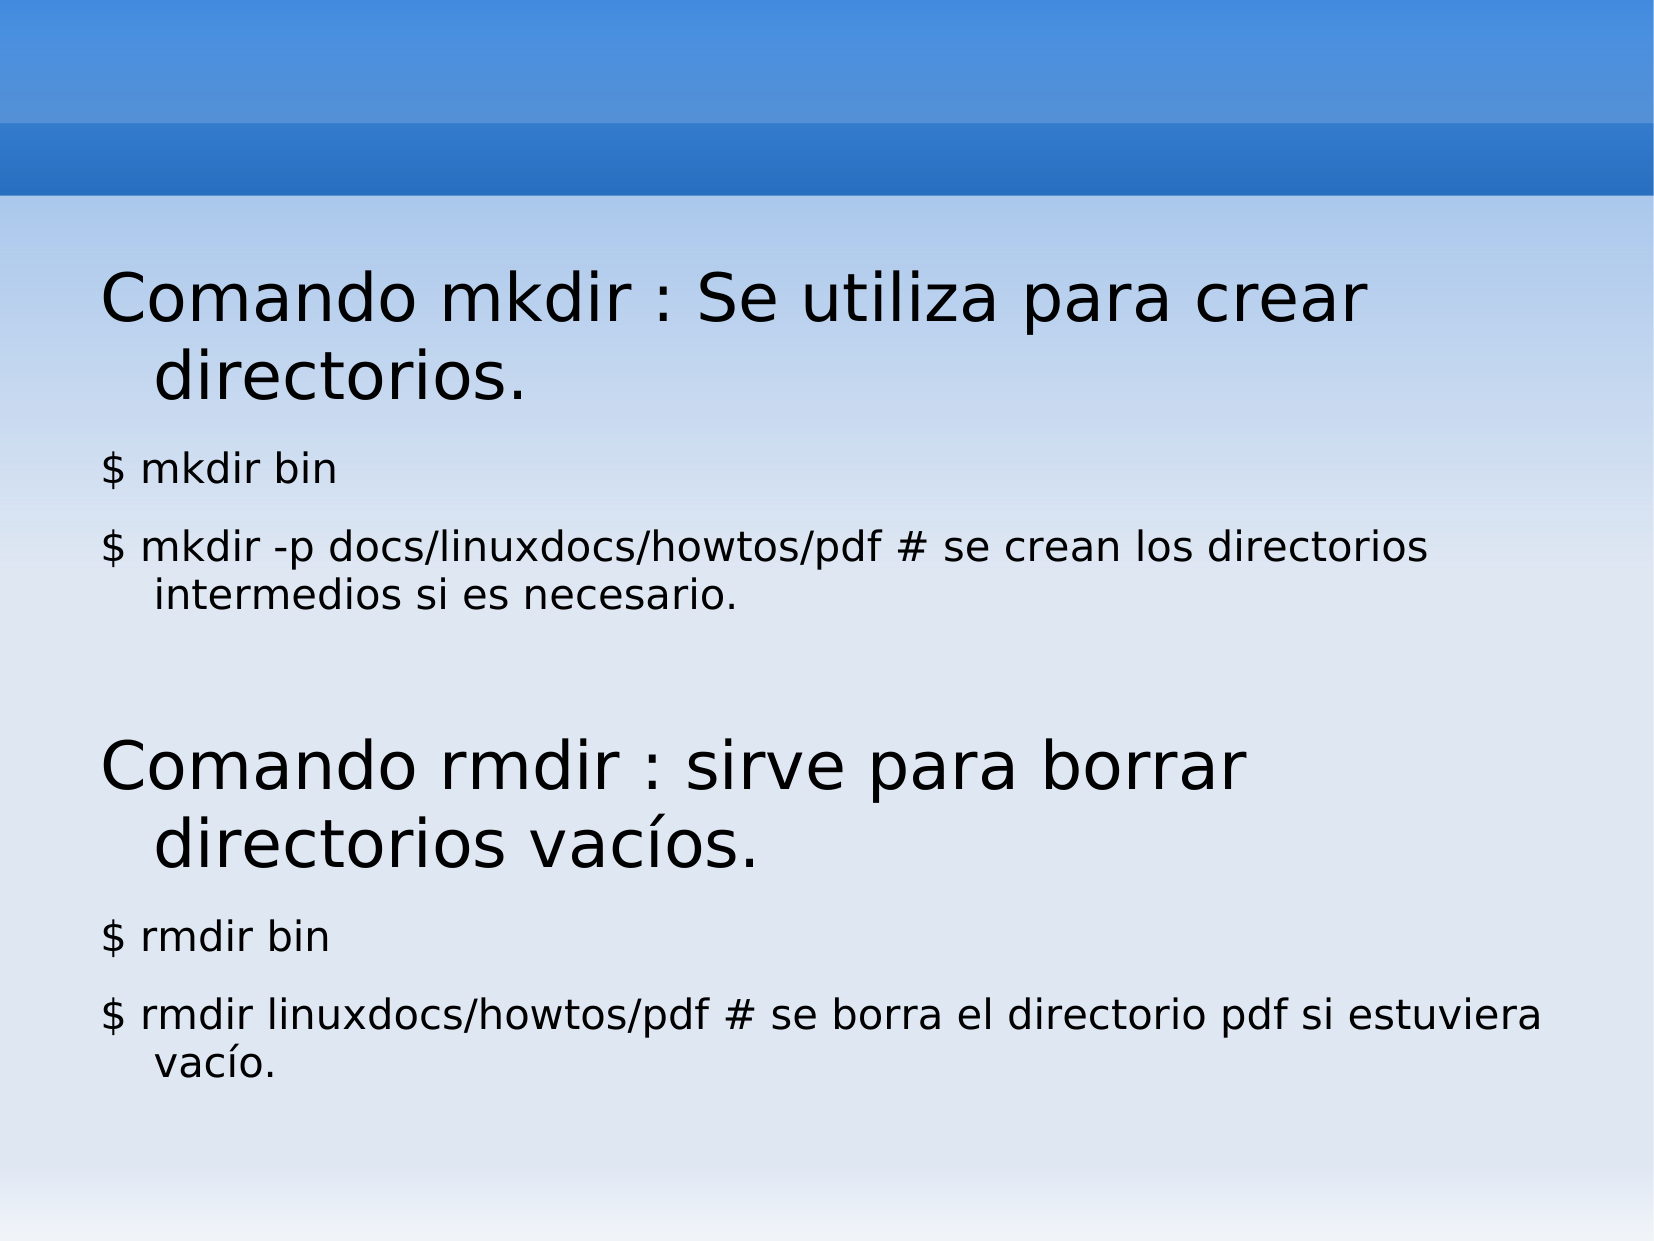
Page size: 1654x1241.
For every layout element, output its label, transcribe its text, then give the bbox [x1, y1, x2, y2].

list Comando mkdir : Se utiliza para crear directorios. $ mkdir bin $ mkdir -p docs/linuxdocs/howtos/pdf # se crean los directorios intermedios si es necesario. Comando rmdir : sirve para borrar directorios vacíos. $ rmdir bin $ rmdir linuxdocs/howtos/pdf # se borra el directorio pdf si estuviera vacío. [82, 259, 1571, 1088]
picture [0, 0, 1654, 1241]
